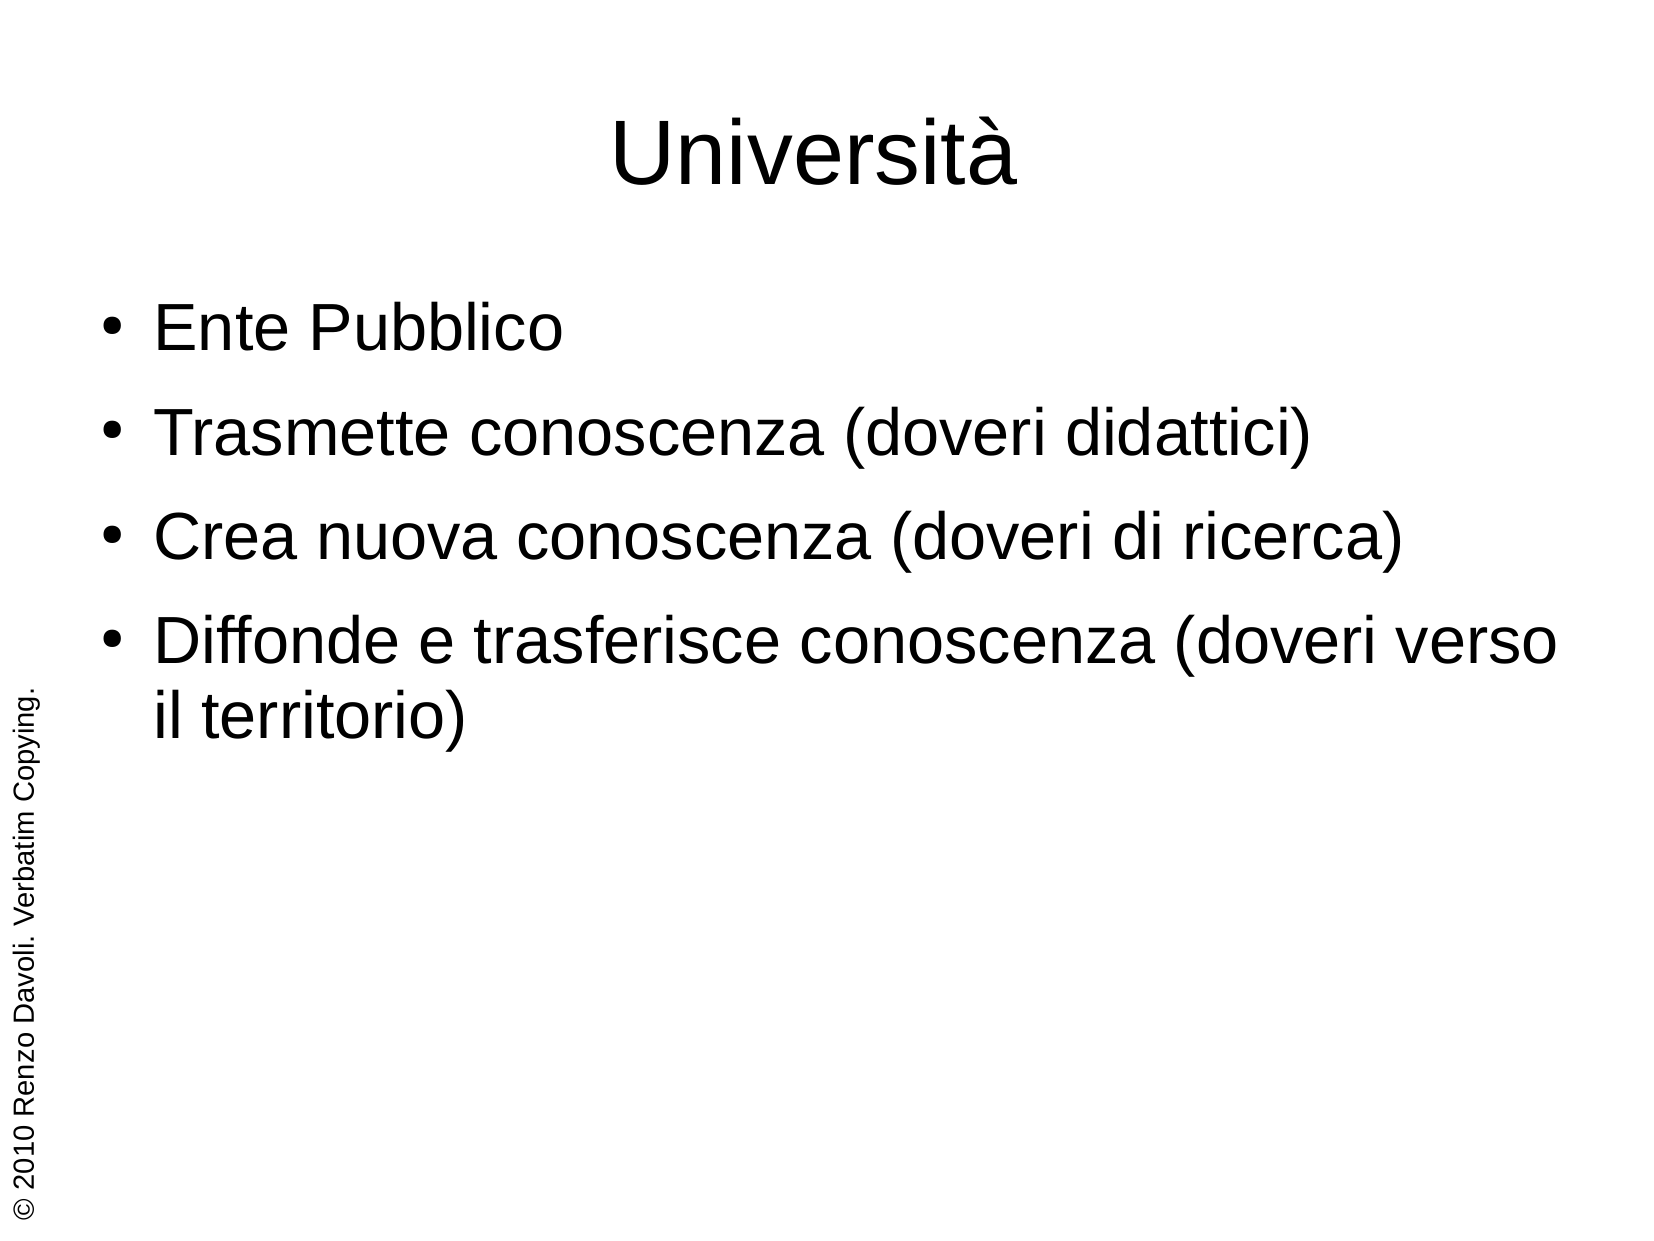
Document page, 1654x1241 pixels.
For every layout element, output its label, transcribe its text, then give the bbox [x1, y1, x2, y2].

title Università [82, 49, 1571, 257]
list Ente Pubblico Trasmette conoscenza (doveri didattici) Crea nuova conoscenza (doveri di ricerca) Diffonde e trasferisce conoscenza (doveri verso il territorio) [82, 290, 1571, 1109]
